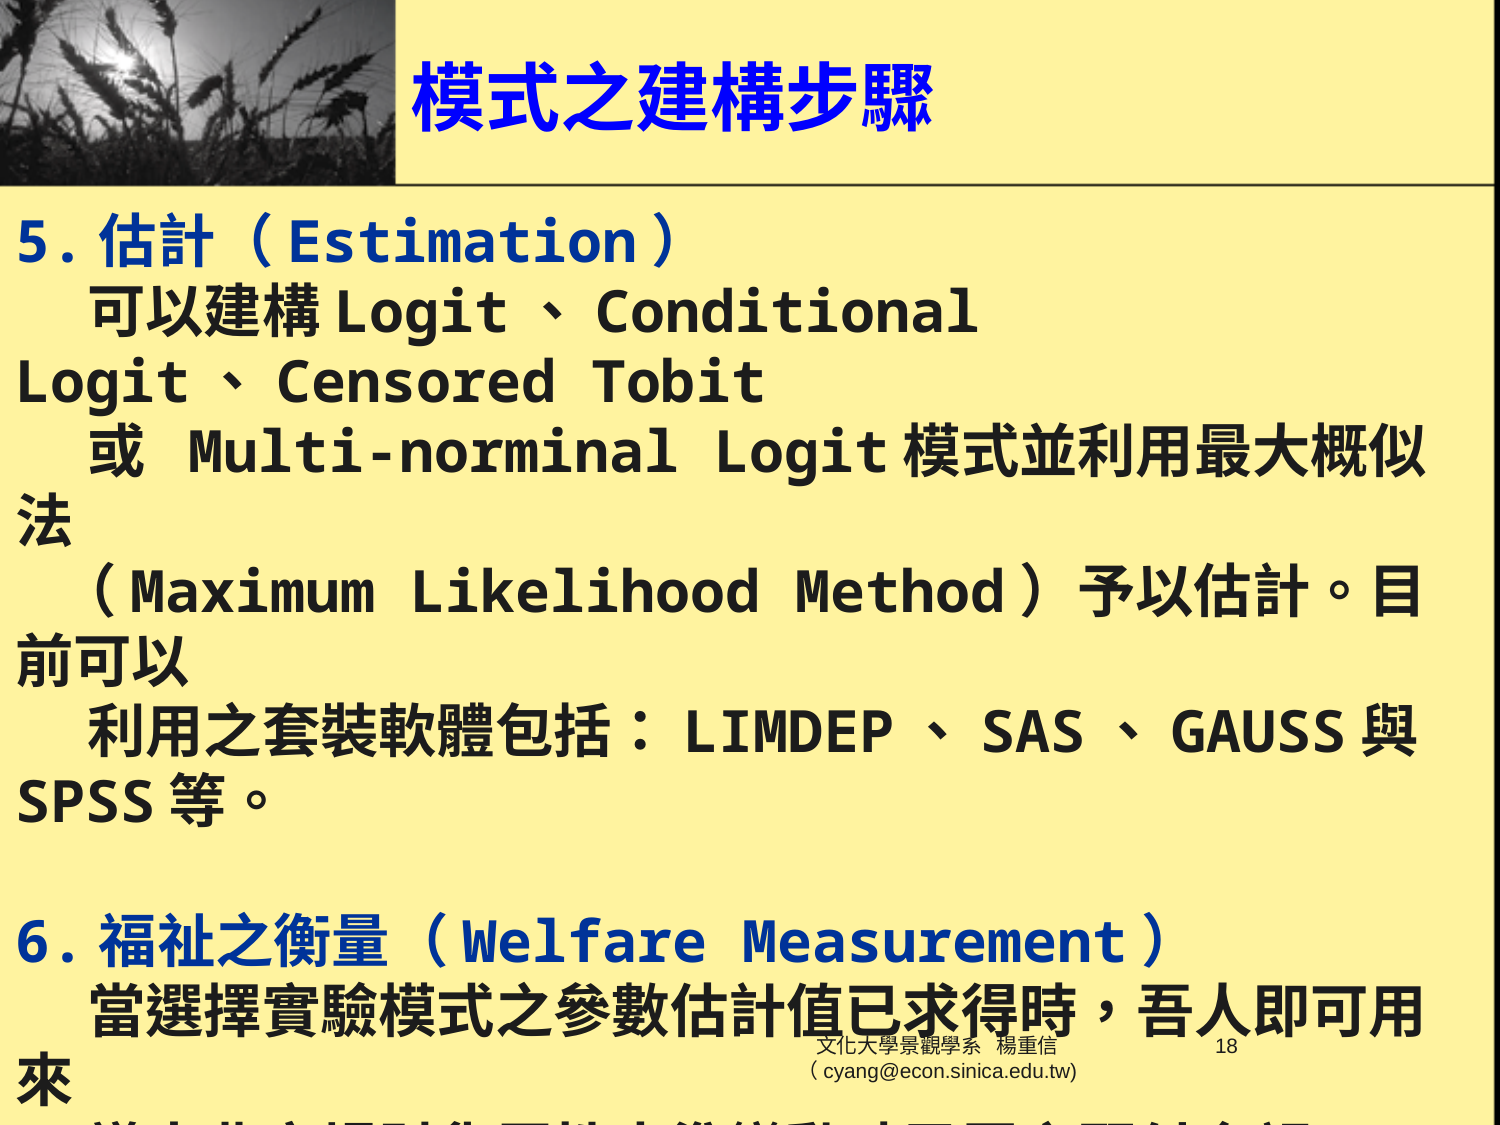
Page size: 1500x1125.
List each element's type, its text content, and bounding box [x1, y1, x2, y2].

text_box 模式之建構步驟 [396, 43, 1500, 148]
text_box 5.估計（Estimation） 可以建構Logit、Conditional Logit、Censored Tobit 或 Multi-norminal Logit模式並利用最大概似法 （Maximum Likelihood Method）予以估計。目前可以 利用之套裝軟體包括：LIMDEP、SAS、GAUSS與SPSS等。 6.福祉之衡量（Welfare Measurement） 當選擇實驗模式之參數估計值已求得時，吾人即可用來 導出非市場財貨屬性水準變動時民眾之願付金額（WTP）（Hanemann，1984，Parsons and Kealy， 1992）。 [0, 196, 1500, 1125]
